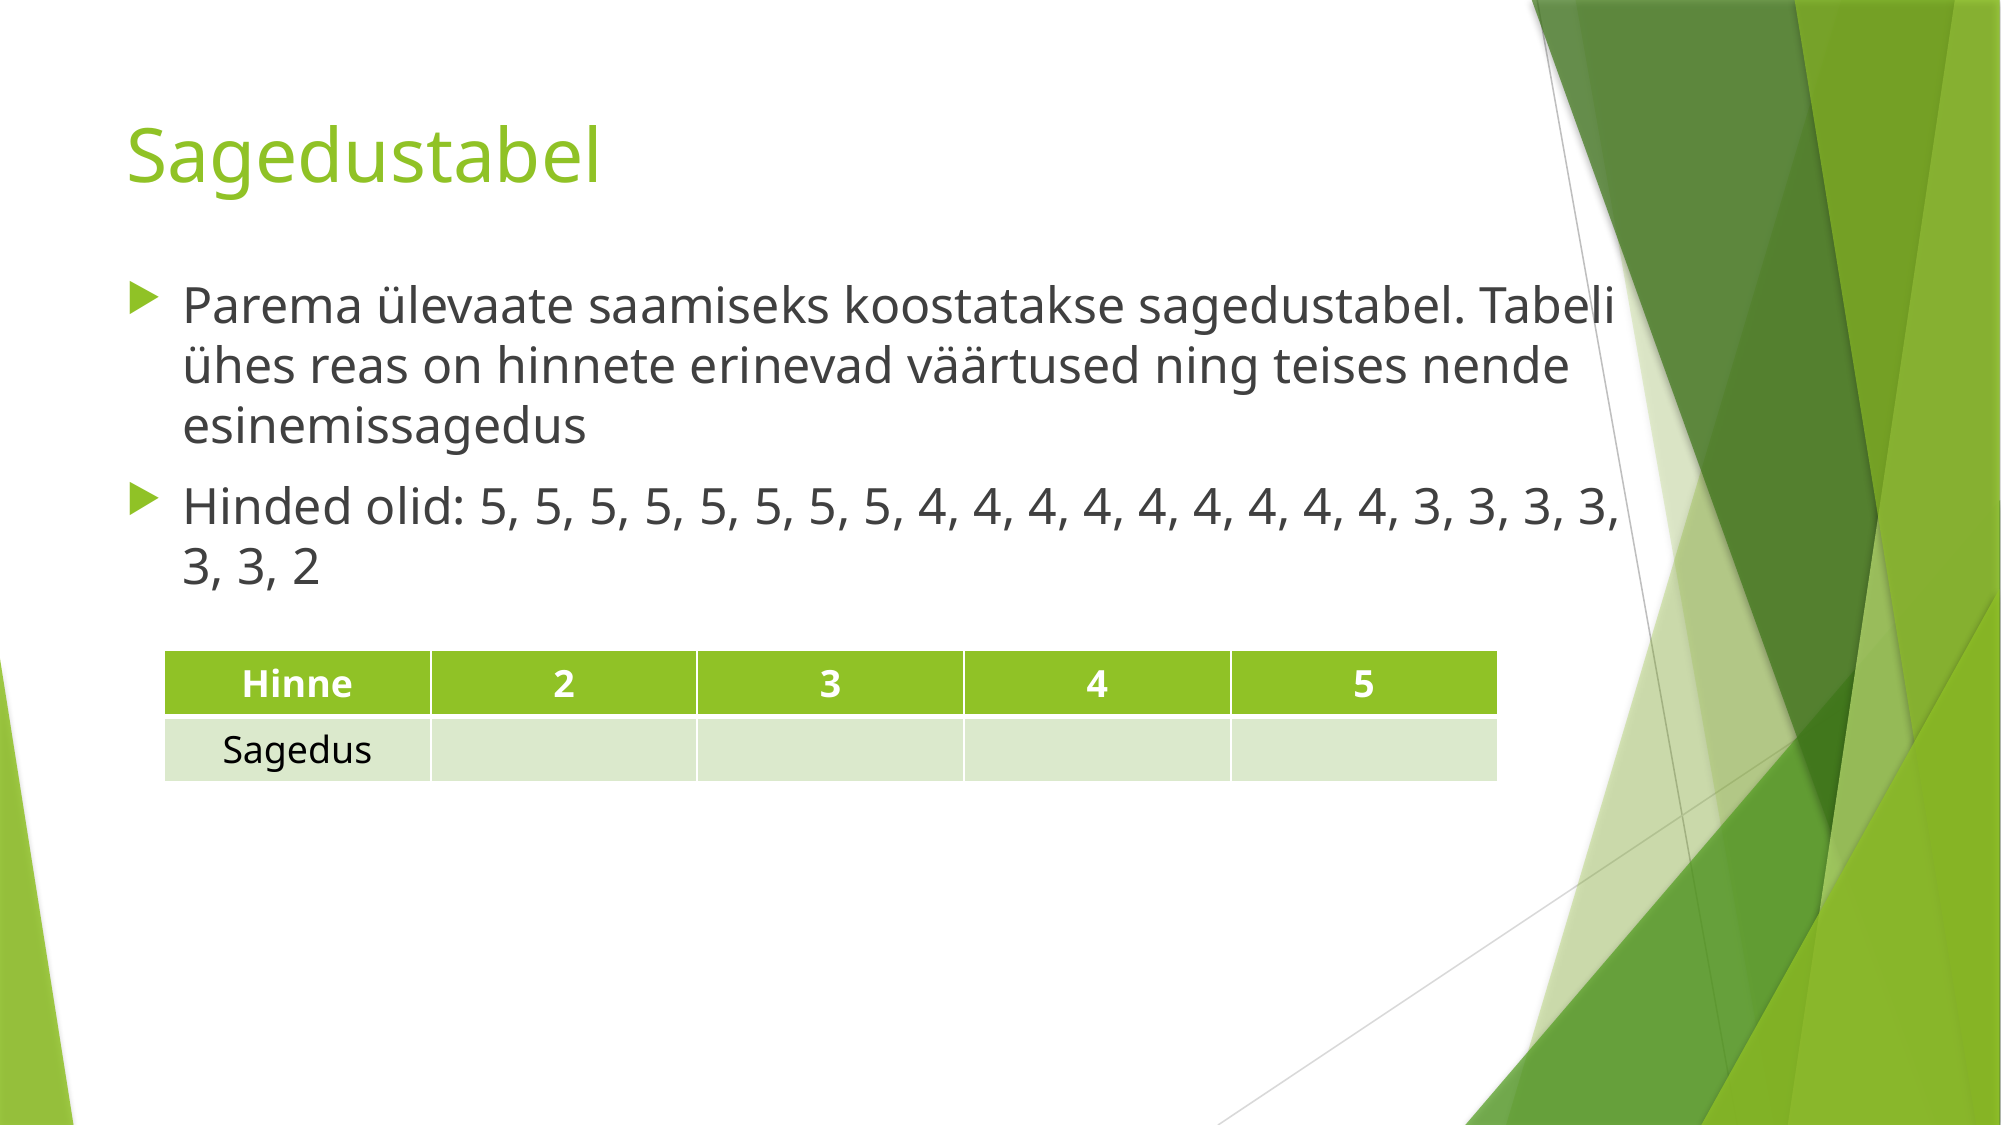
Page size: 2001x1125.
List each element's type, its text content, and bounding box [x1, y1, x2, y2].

table_cell [965, 719, 1230, 781]
table_cell [698, 719, 963, 781]
table_cell [432, 719, 696, 781]
title Sagedustabel [111, 99, 1522, 265]
table_cell [1232, 719, 1497, 781]
table_header 2 [432, 651, 696, 714]
table_header 4 [965, 651, 1230, 714]
table_header Hinne [165, 651, 430, 714]
table_header 5 [1232, 651, 1497, 714]
table_header 3 [698, 651, 963, 714]
table_cell Sagedus [165, 719, 430, 781]
list Parema ülevaate saamiseks koostatakse sagedustabel. Tabeli ühes reas on hinnete erinevad väärtused ning teises nende esinemissagedus Hinded olid: 5, 5, 5, 5, 5, 5, 5, 5, 4, 4, 4, 4, 4, 4, 4, 4, 4, 3, 3, 3, 3, 3, 3, 2 [111, 265, 1657, 1035]
